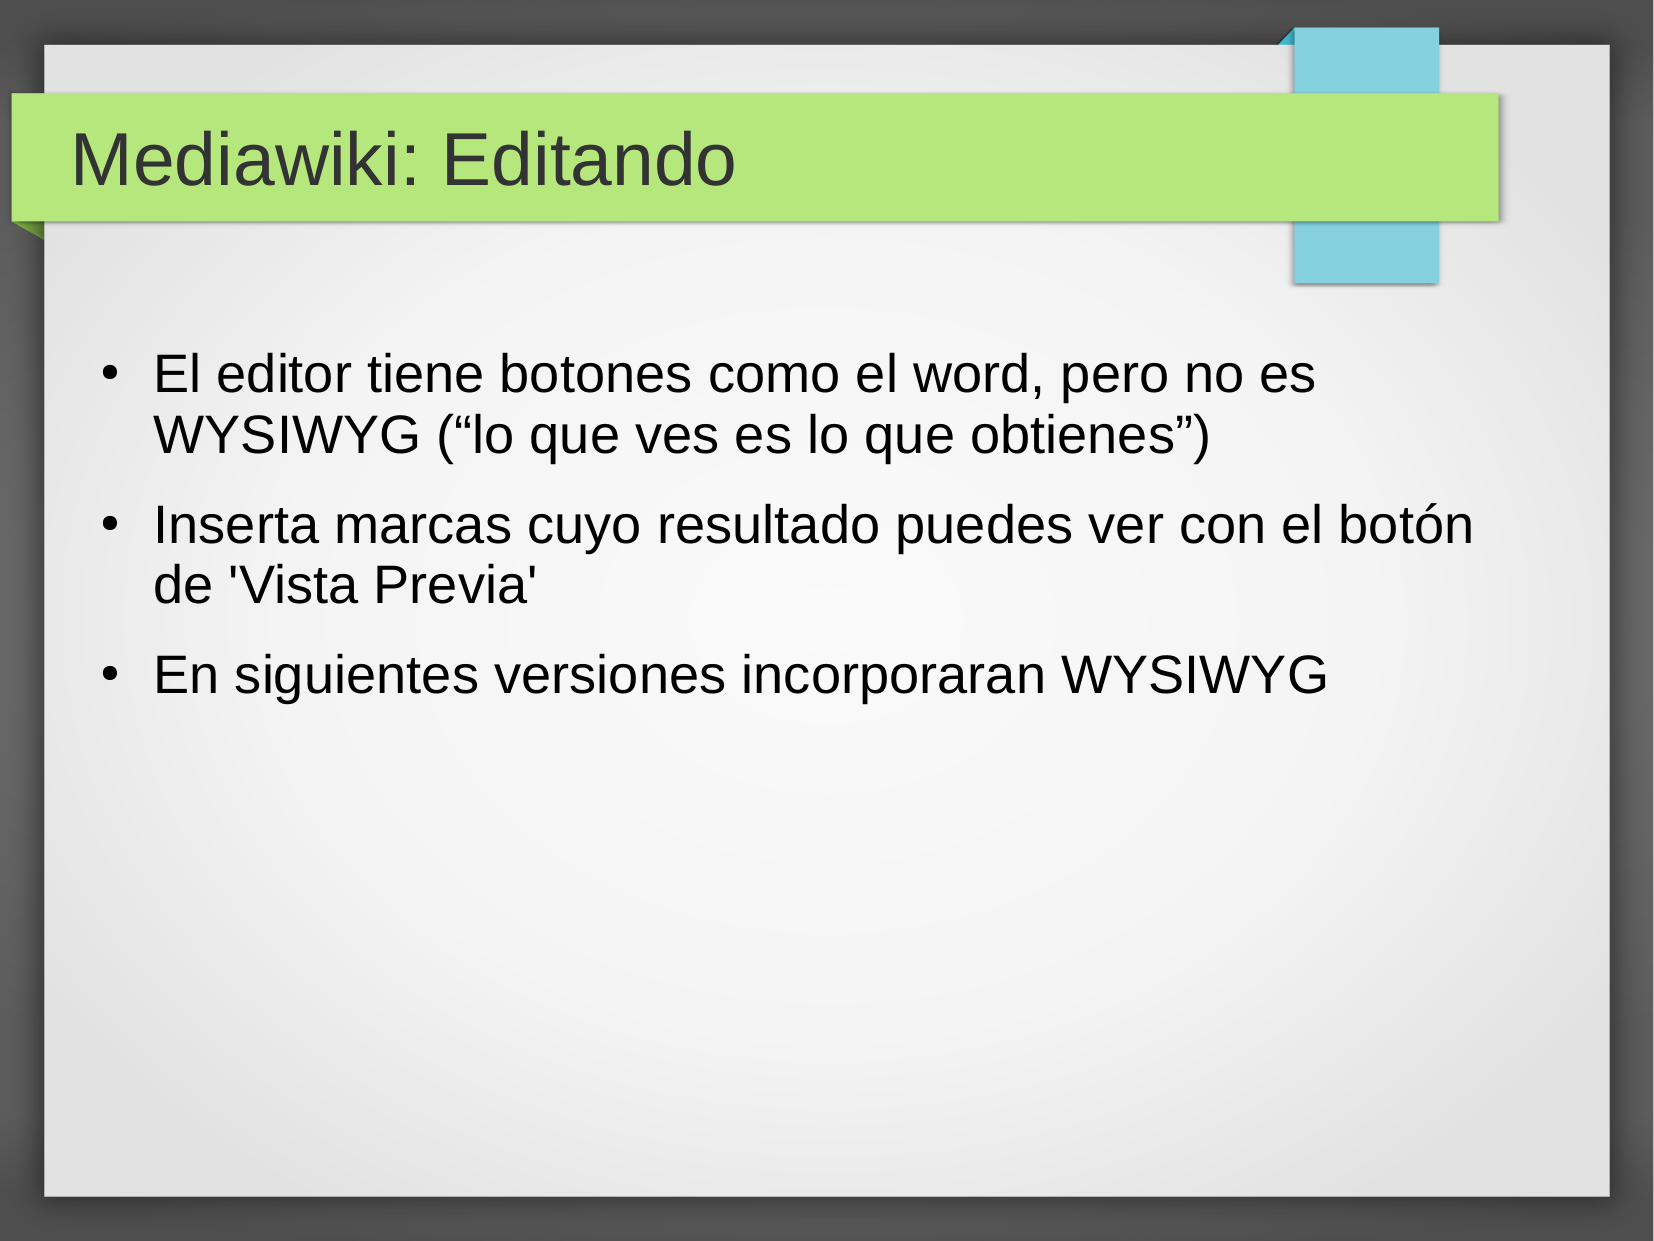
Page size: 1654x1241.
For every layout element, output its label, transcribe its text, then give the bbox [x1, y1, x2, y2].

picture [0, 0, 1654, 1241]
title Mediawiki: Editando [70, 106, 1229, 213]
list El editor tiene botones como el word, pero no es WYSIWYG (“lo que ves es lo que obtienes”) Inserta marcas cuyo resultado puedes ver con el botón de 'Vista Previa' En siguientes versiones incorporaran WYSIWYG [82, 343, 1538, 1063]
